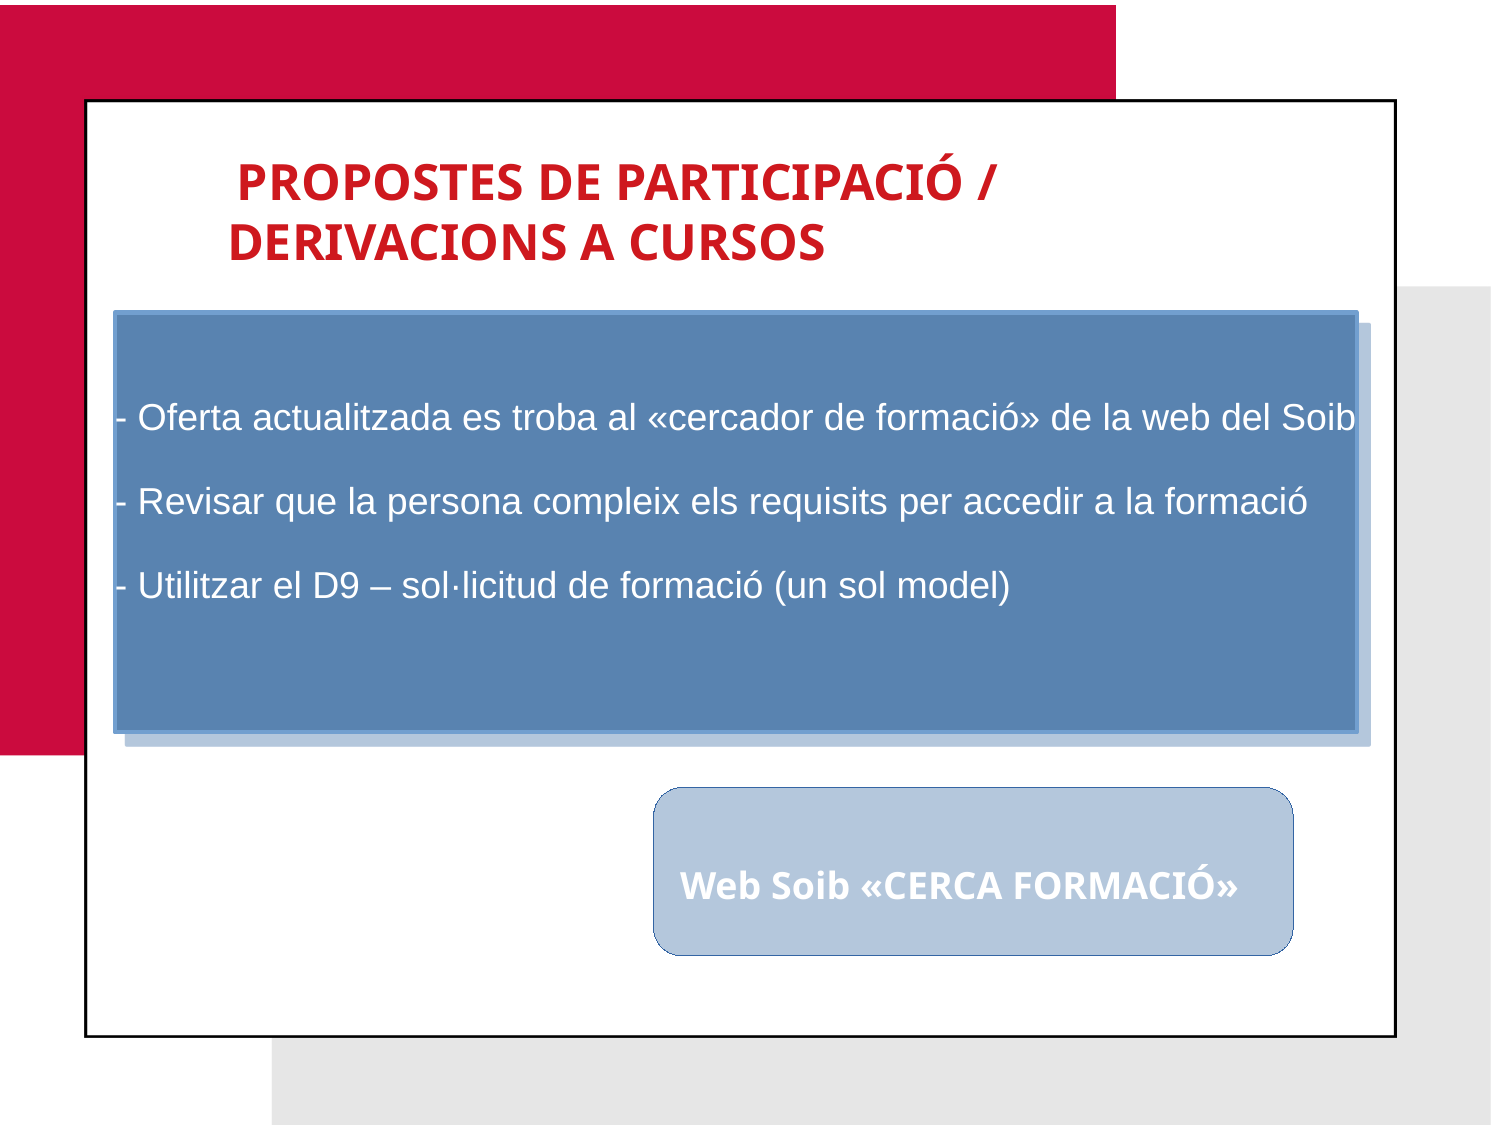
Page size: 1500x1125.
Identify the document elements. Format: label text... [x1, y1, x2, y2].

text_box PROPOSTES DE PARTICIPACIÓ / DERIVACIONS A CURSOS [212, 142, 1232, 312]
text_box - Oferta actualitzada es troba al «cercador de formació» de la web del Soib - Revisar que la persona compleix els requisits per accedir a la formació - Utilitzar el D9 – sol·licitud de formació (un sol model) [114, 312, 1357, 733]
picture [0, 5, 1491, 1125]
text_box Web Soib «CERCA FORMACIÓ» [655, 852, 1278, 970]
text_box [653, 787, 1294, 953]
